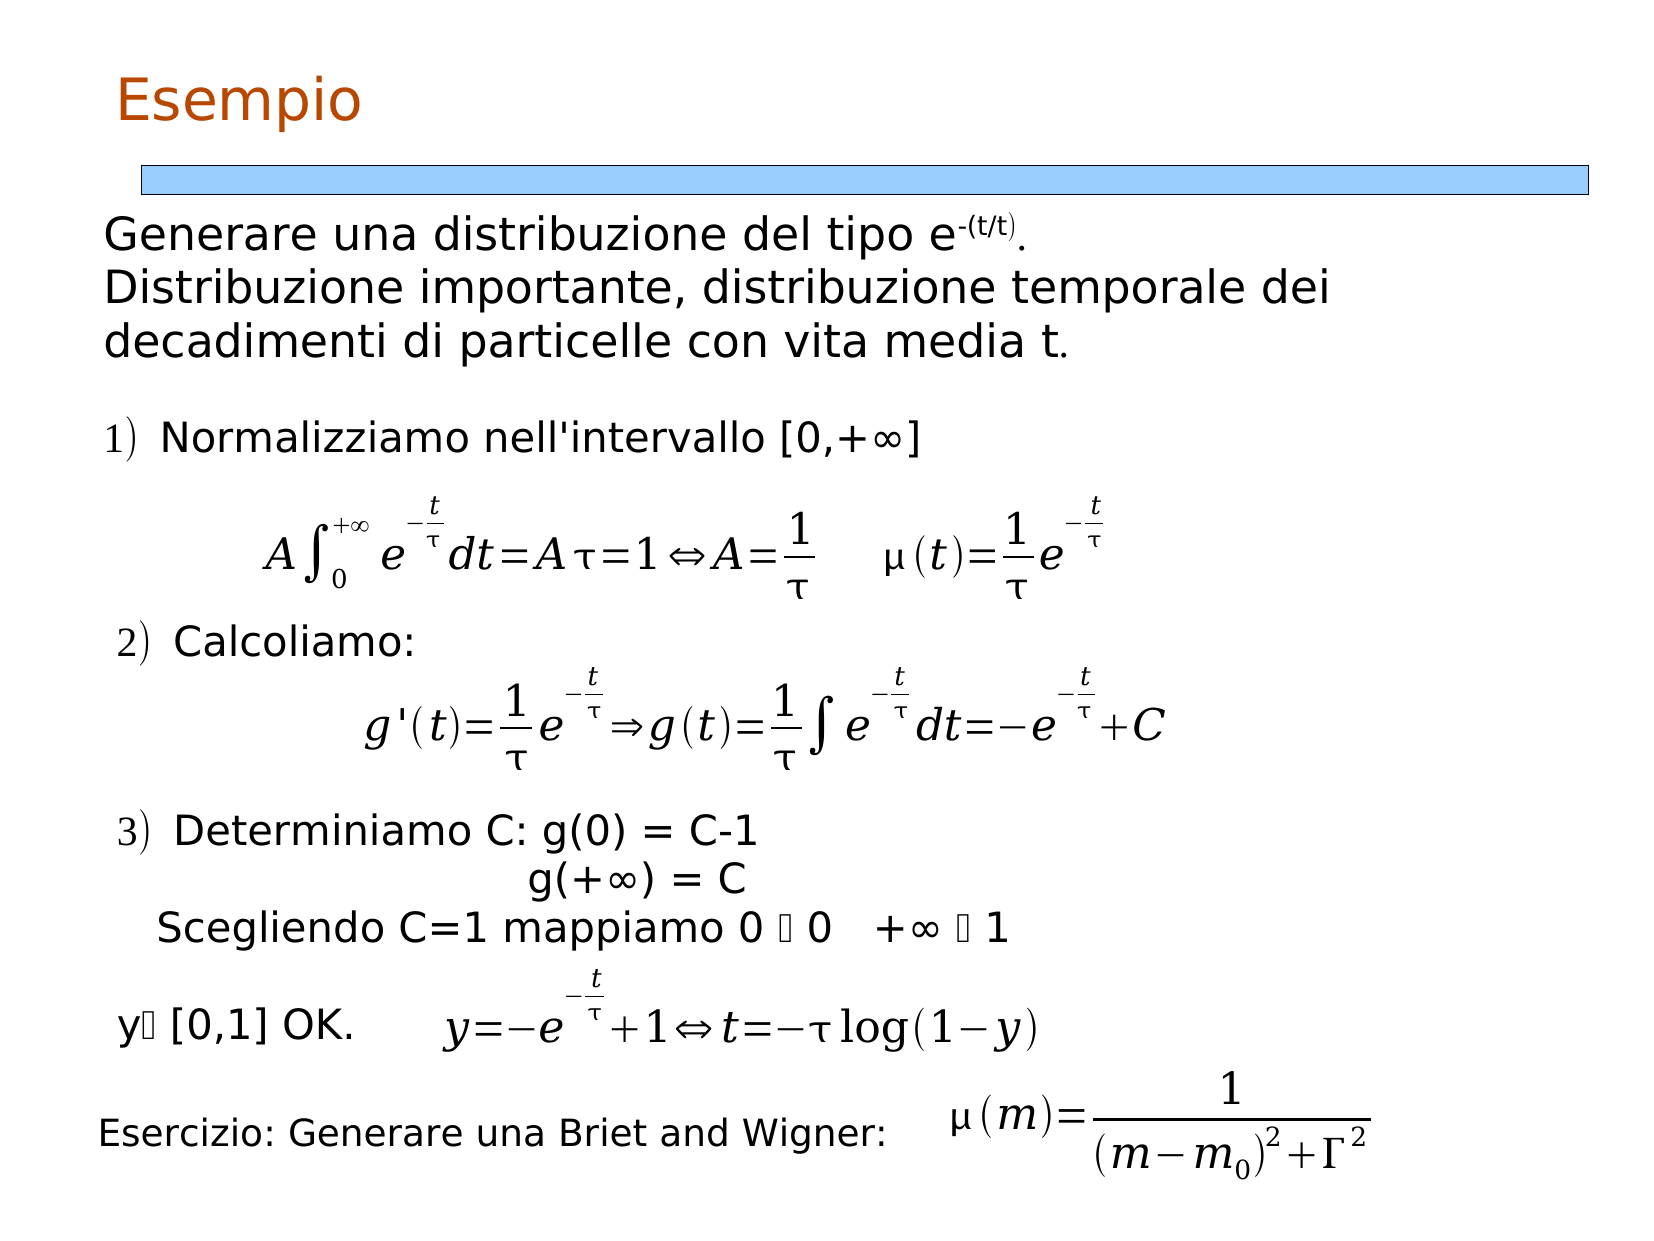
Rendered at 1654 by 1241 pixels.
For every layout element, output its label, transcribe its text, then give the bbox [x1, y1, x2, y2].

text_box 2) Calcoliamo: [101, 610, 1359, 687]
text_box 3) Determiniamo C: g(0) = C-1 g(+∞) = C Scegliendo C=1 mappiamo 0  0 +∞  1 y [0,1] OK. [102, 799, 1359, 1115]
chart [938, 1062, 1384, 1187]
chart [251, 490, 829, 610]
text_box Generare una distribuzione del tipo e-(t/t). Distribuzione importante, distribuzione temporale dei decadimenti di particelle con vita media t. 1) Normalizziamo nell'intervallo [0,+∞] [88, 200, 1625, 497]
text_box Esercizio: Generare una Briet and Wigner: [82, 1104, 910, 1163]
text_box Esempio [100, 59, 1282, 143]
chart [872, 490, 1116, 610]
chart [430, 962, 1050, 1058]
chart [352, 661, 1176, 786]
